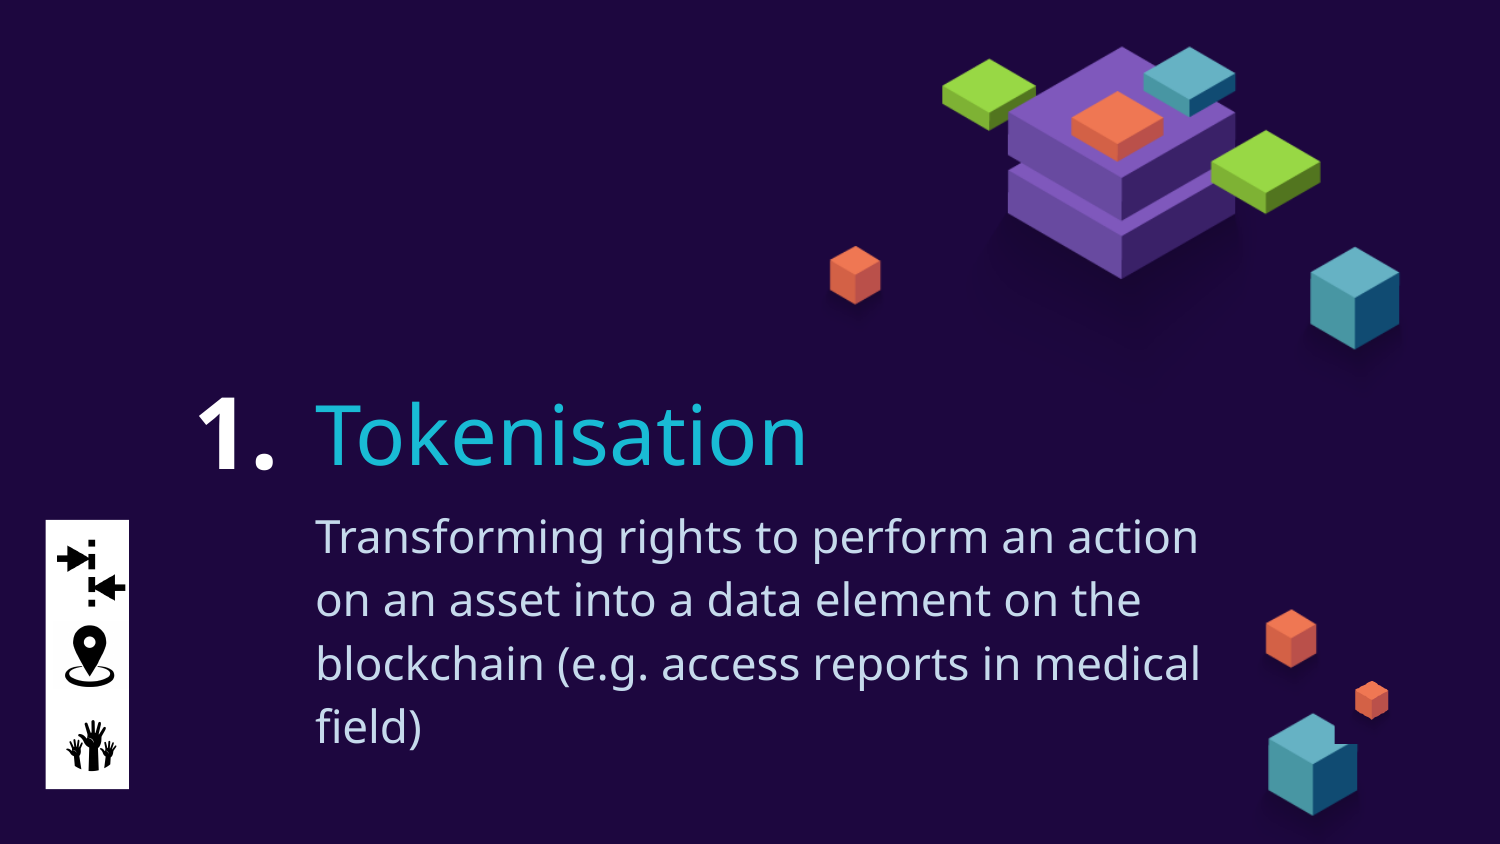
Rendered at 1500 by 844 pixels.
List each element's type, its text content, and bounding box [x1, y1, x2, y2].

picture [53, 621, 129, 689]
picture [53, 535, 129, 611]
picture [1224, 563, 1411, 844]
picture [769, 36, 1500, 434]
picture [54, 707, 129, 783]
text_box 1. [67, 284, 407, 575]
text_box [45, 519, 129, 790]
title Tokenisation [407, 306, 1225, 484]
subtitle Transforming rights to perform an action on an asset into a data element on the blockchain (e.g. access reports in medical field) [300, 484, 1235, 614]
